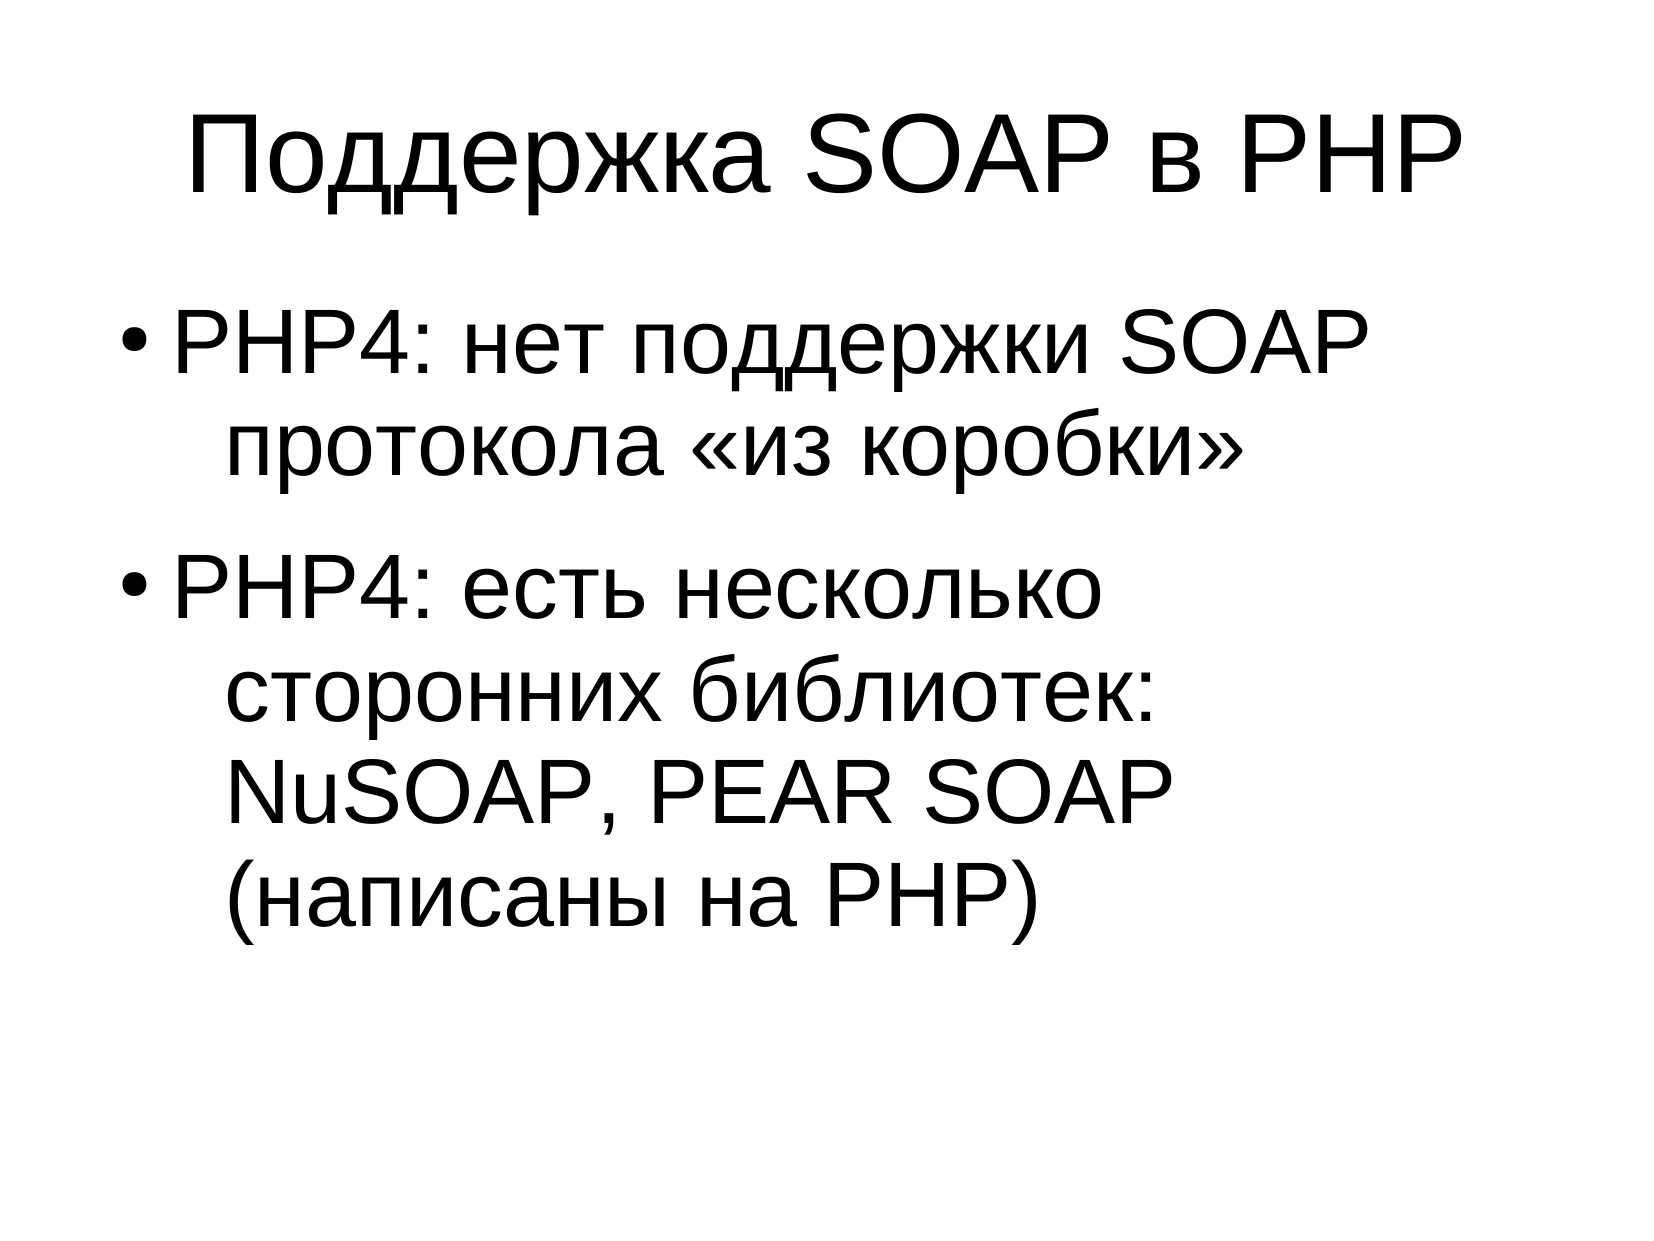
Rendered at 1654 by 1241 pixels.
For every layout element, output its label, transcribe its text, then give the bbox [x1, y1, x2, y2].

list PHP4: нет поддержки SOAP протокола «из коробки» PHP4: есть несколько сторонних библиотек: NuSOAP, PEAR SOAP (написаны на PHP) [82, 290, 1571, 1109]
title Поддержка SOAP в PHP [82, 49, 1571, 257]
